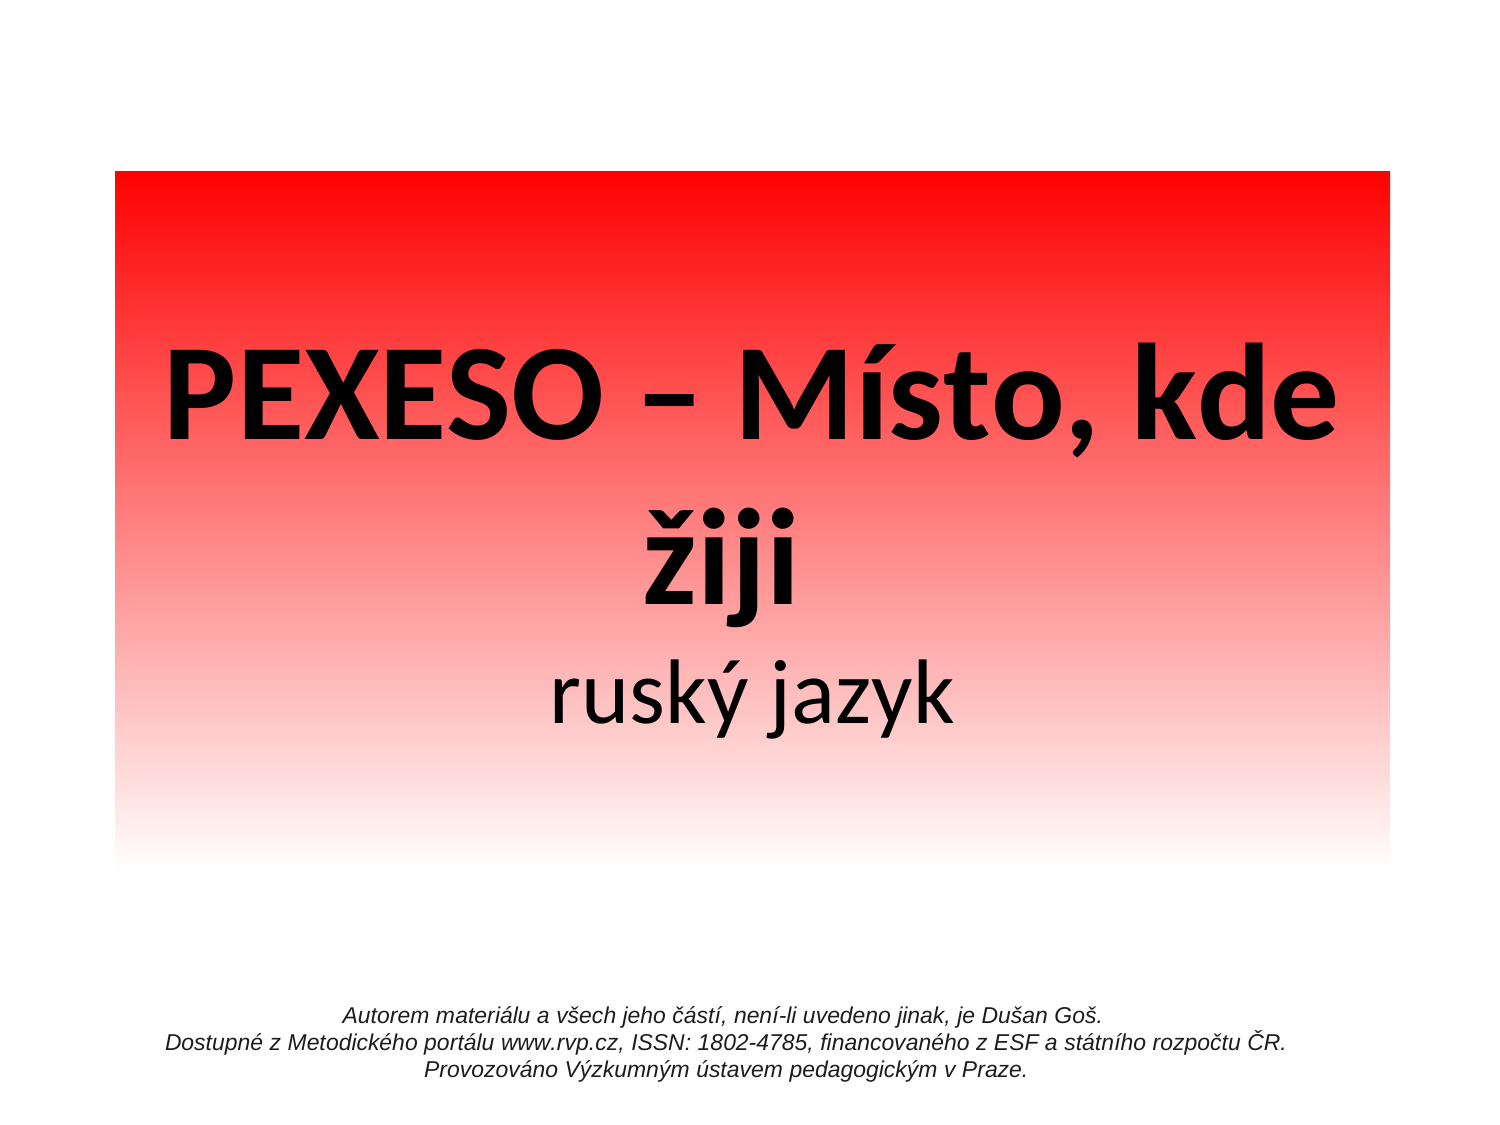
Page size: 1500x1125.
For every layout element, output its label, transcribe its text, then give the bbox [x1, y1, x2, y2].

text_box Autorem materiálu a všech jeho částí, není-li uvedeno jinak, je Dušan Goš. Dostupné z Metodického portálu www.rvp.cz, ISSN: 1802-4785, financovaného z ESF a státního rozpočtu ČR. Provozováno Výzkumným ústavem pedagogickým v Praze. [88, 1011, 1365, 1072]
title PEXESO – Místo, kde žiji ruský jazyk [115, 171, 1391, 873]
